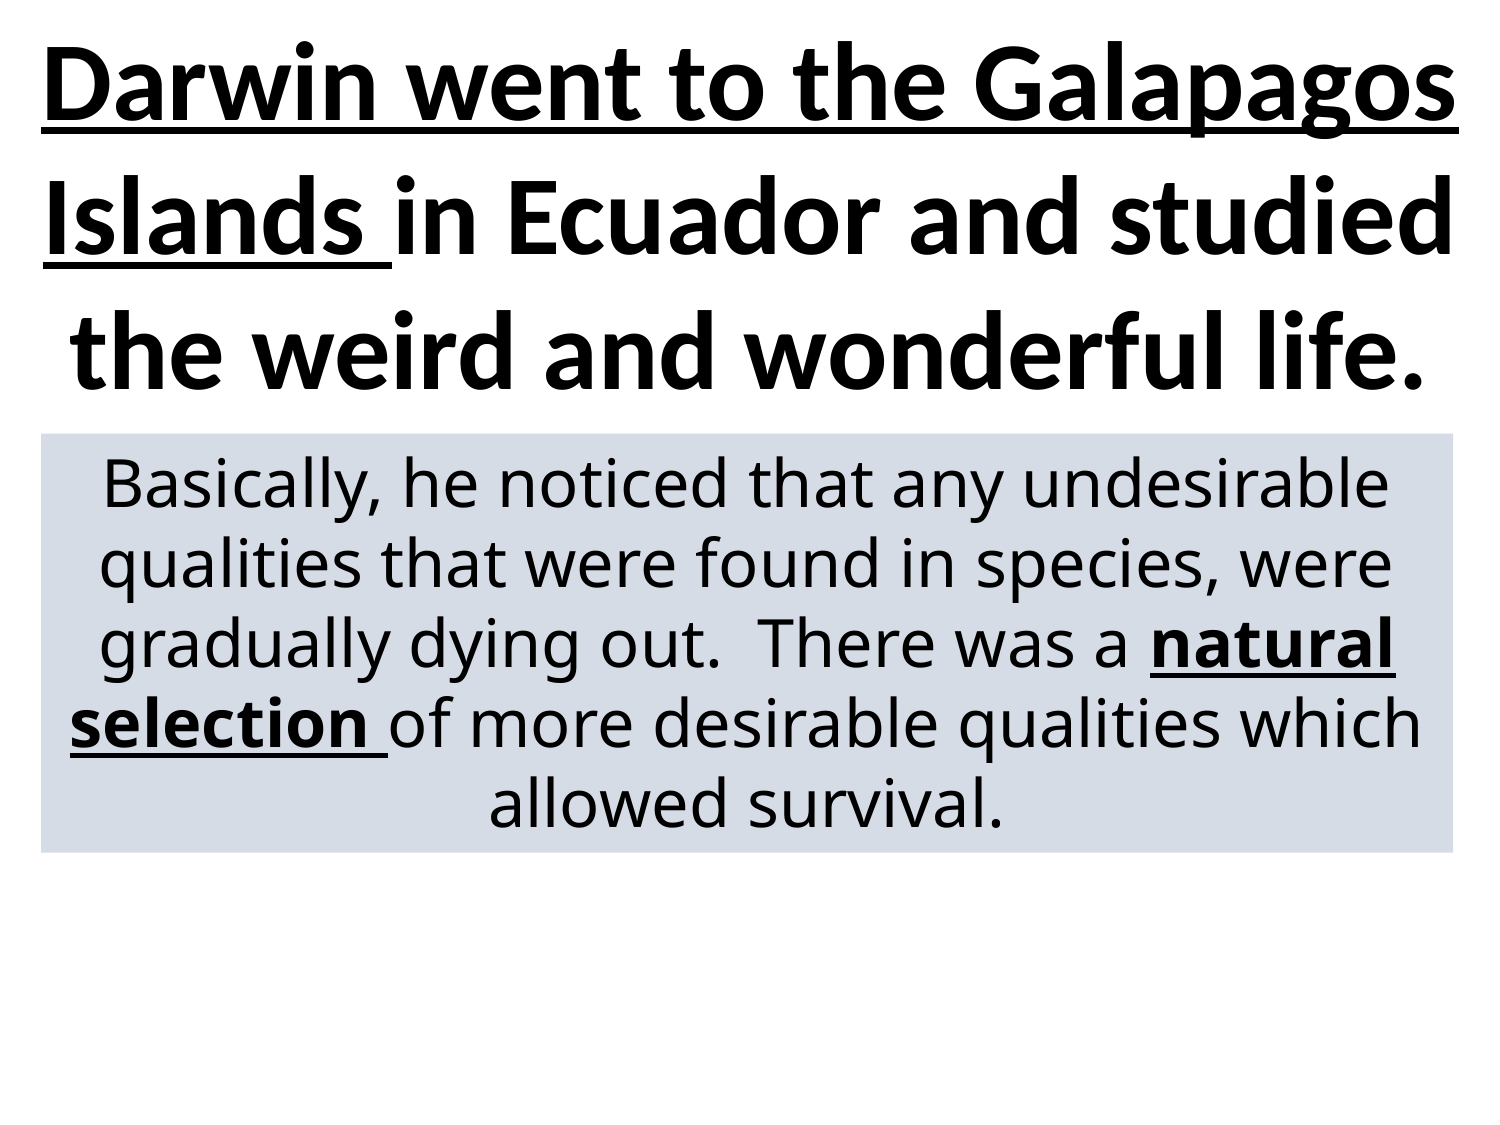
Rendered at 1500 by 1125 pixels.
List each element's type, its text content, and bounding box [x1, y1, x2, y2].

text_box Darwin went to the Galapagos Islands in Ecuador and studied the weird and wonderful life. [0, 0, 1500, 420]
text_box Basically, he noticed that any undesirable qualities that were found in species, were gradually dying out. There was a natural selection of more desirable qualities which allowed survival. [41, 433, 1454, 853]
